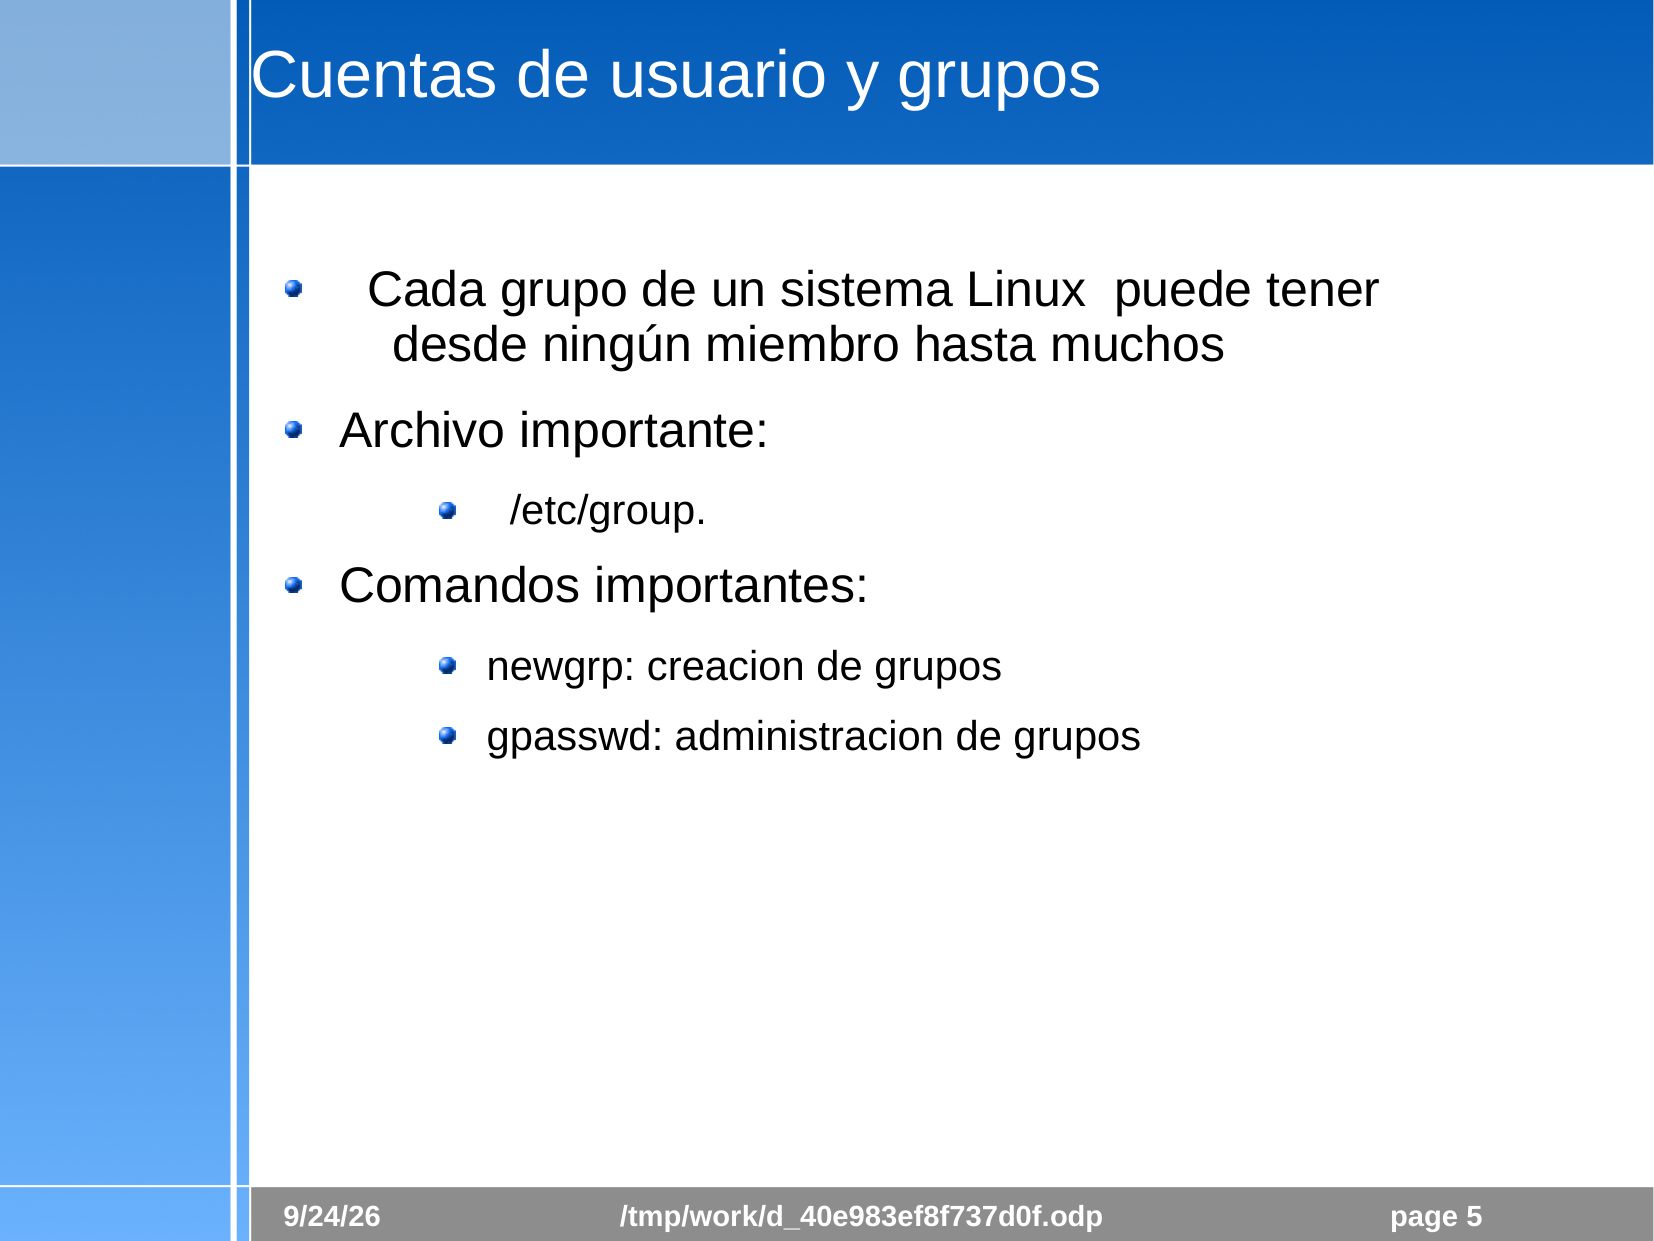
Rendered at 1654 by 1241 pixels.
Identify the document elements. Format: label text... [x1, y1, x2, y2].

title Cuentas de usuario y grupos [250, 19, 1477, 130]
picture [0, 0, 1654, 1241]
list Cada grupo de un sistema Linux puede tener desde ningún miembro hasta muchos Archivo importante: /etc/group. Comandos importantes: newgrp: creacion de grupos gpasswd: administracion de grupos [250, 175, 1477, 1036]
